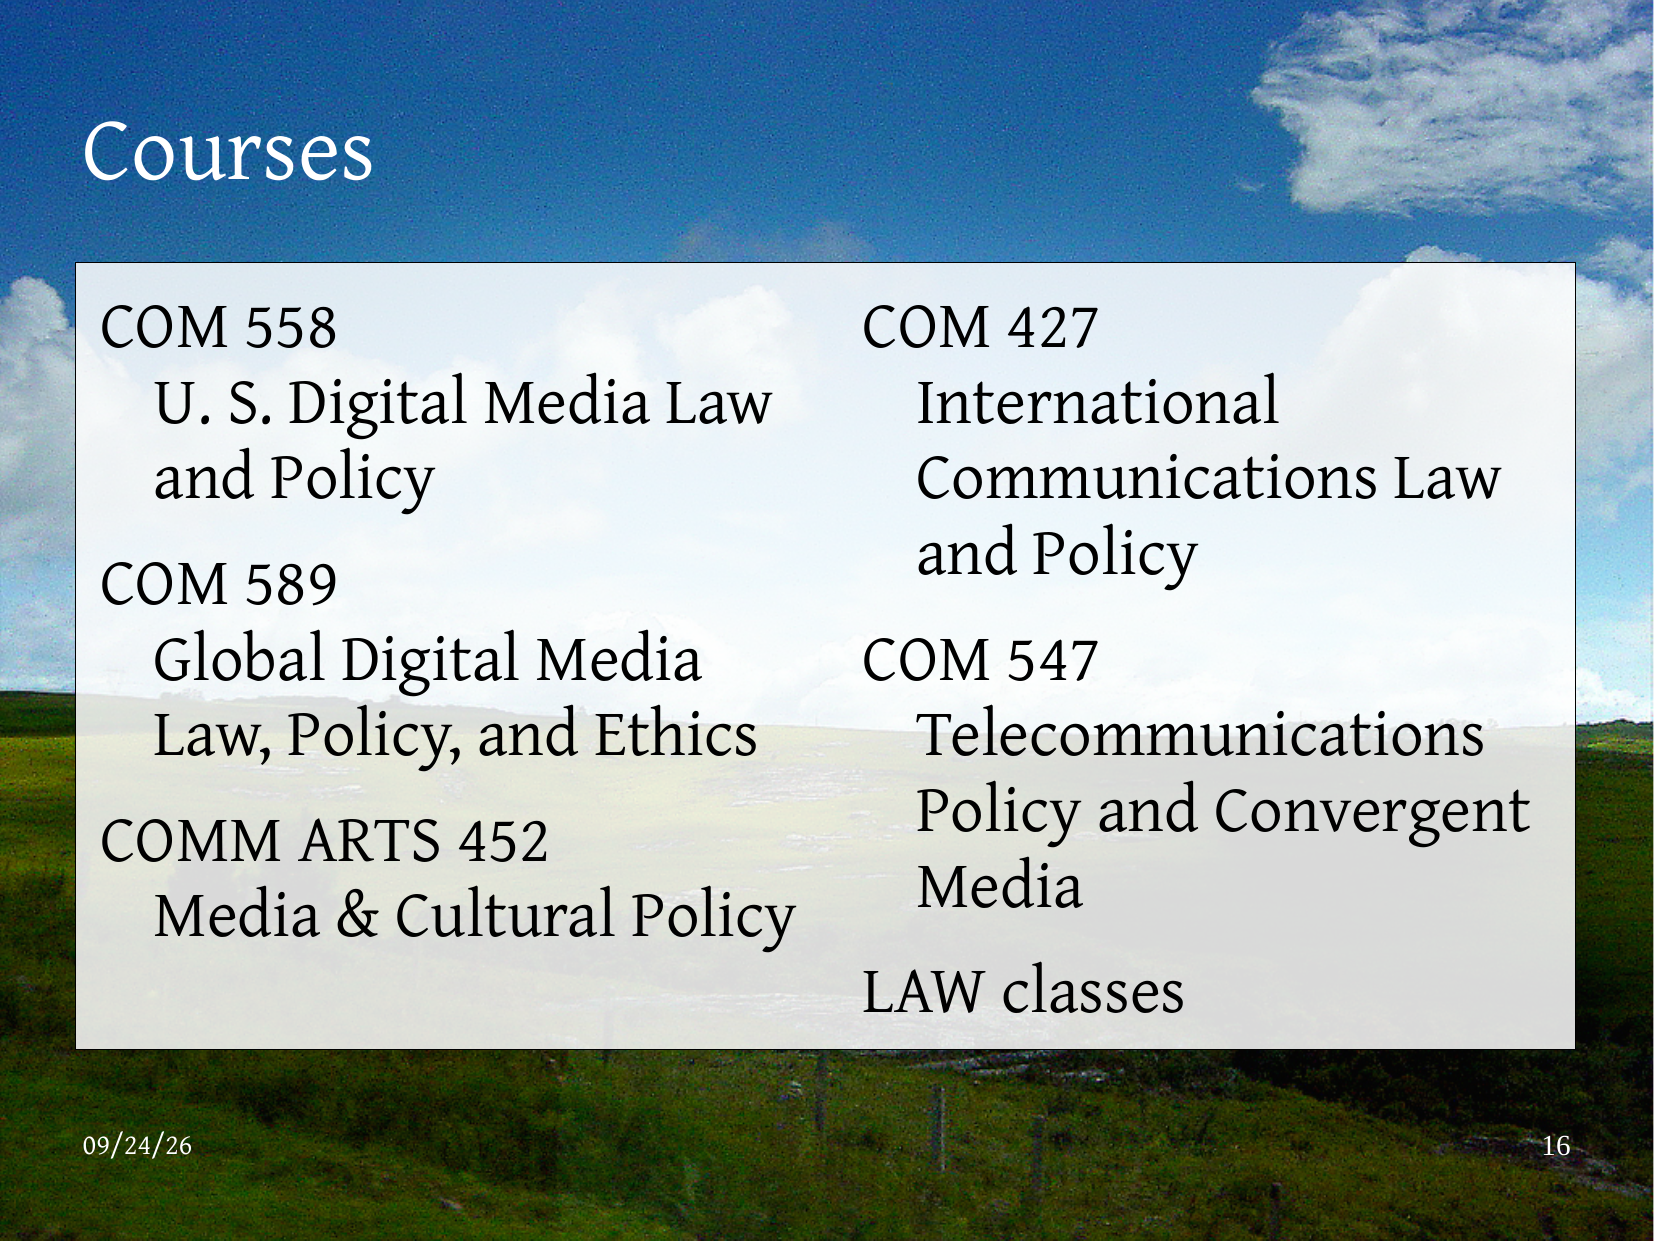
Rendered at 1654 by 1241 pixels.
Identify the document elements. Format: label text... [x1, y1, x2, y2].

list COM 427 International Communications Law and Policy COM 547 Telecommunications Policy and Convergent Media LAW classes [845, 290, 1572, 1094]
title Courses [82, 49, 1571, 257]
picture [0, 0, 1654, 1241]
list COM 558 U. S. Digital Media Law and Policy COM 589 Global Digital Media Law, Policy, and Ethics COMM ARTS 452 Media & Cultural Policy [82, 290, 809, 1109]
